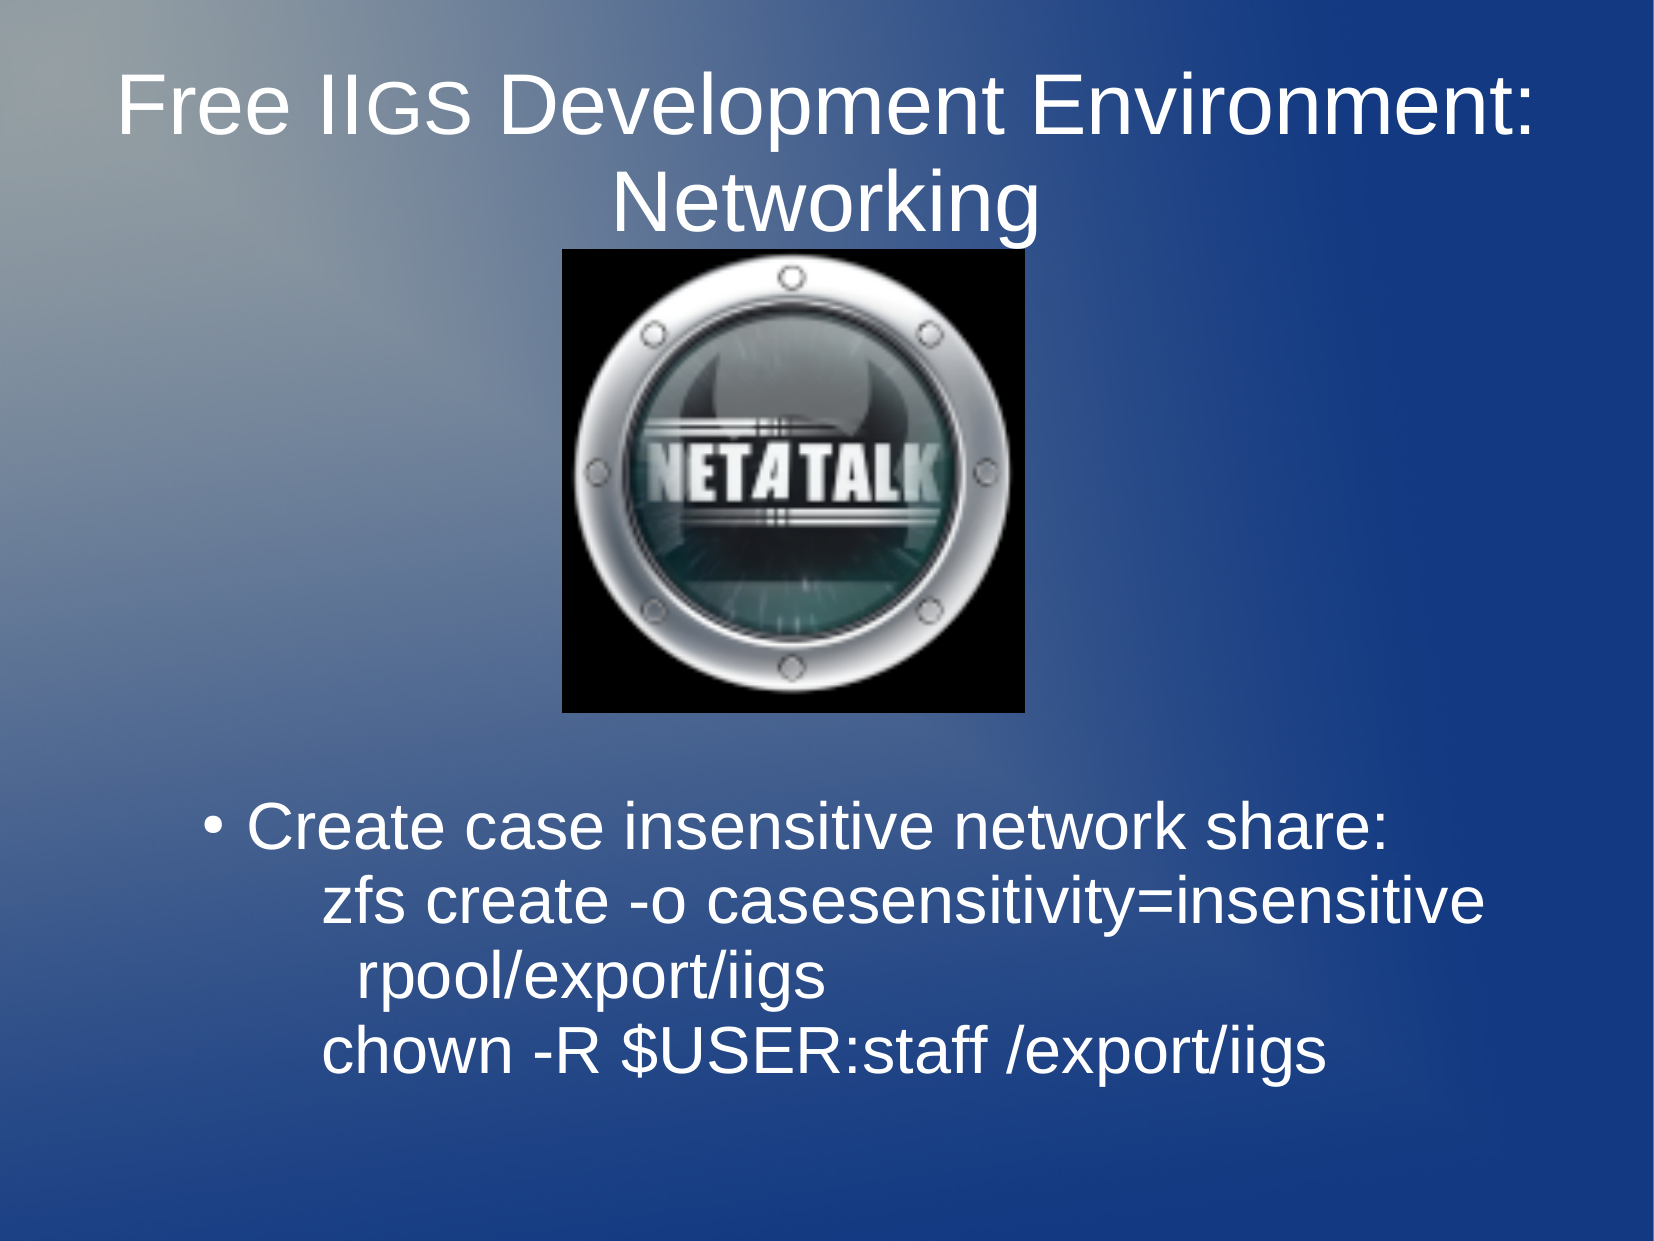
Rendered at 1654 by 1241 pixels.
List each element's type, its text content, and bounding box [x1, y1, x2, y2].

picture [0, 0, 1654, 1241]
subtitle Create case insensitive network share: zfs create -o casesensitivity=insensitive rpool/export/iigs chown -R $USER:staff /export/iigs [86, 340, 1576, 1088]
title Free IIGS Development Environment: Networking [82, 49, 1571, 257]
